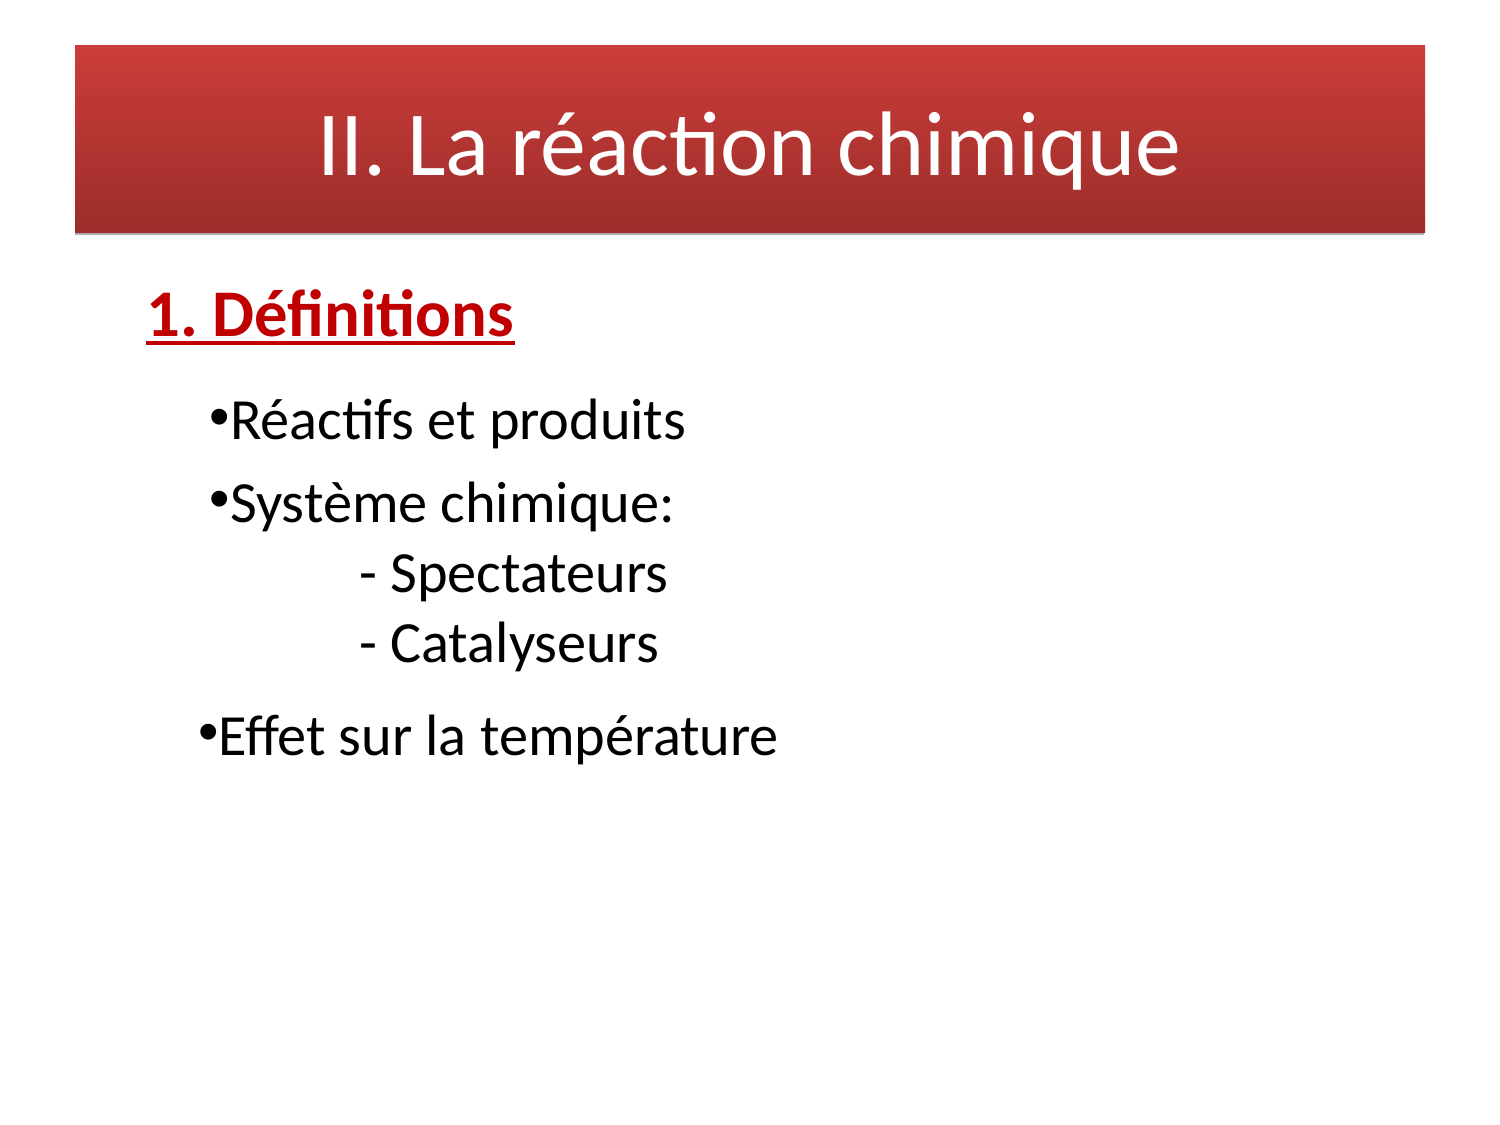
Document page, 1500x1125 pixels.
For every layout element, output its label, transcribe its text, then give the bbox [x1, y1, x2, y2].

title II. La réaction chimique [75, 45, 1426, 233]
text_box Système chimique: - Spectateurs - Catalyseurs [195, 456, 945, 681]
list 1. Définitions [75, 262, 1426, 374]
text_box Effet sur la température [183, 689, 933, 774]
text_box Réactifs et produits [195, 373, 945, 456]
